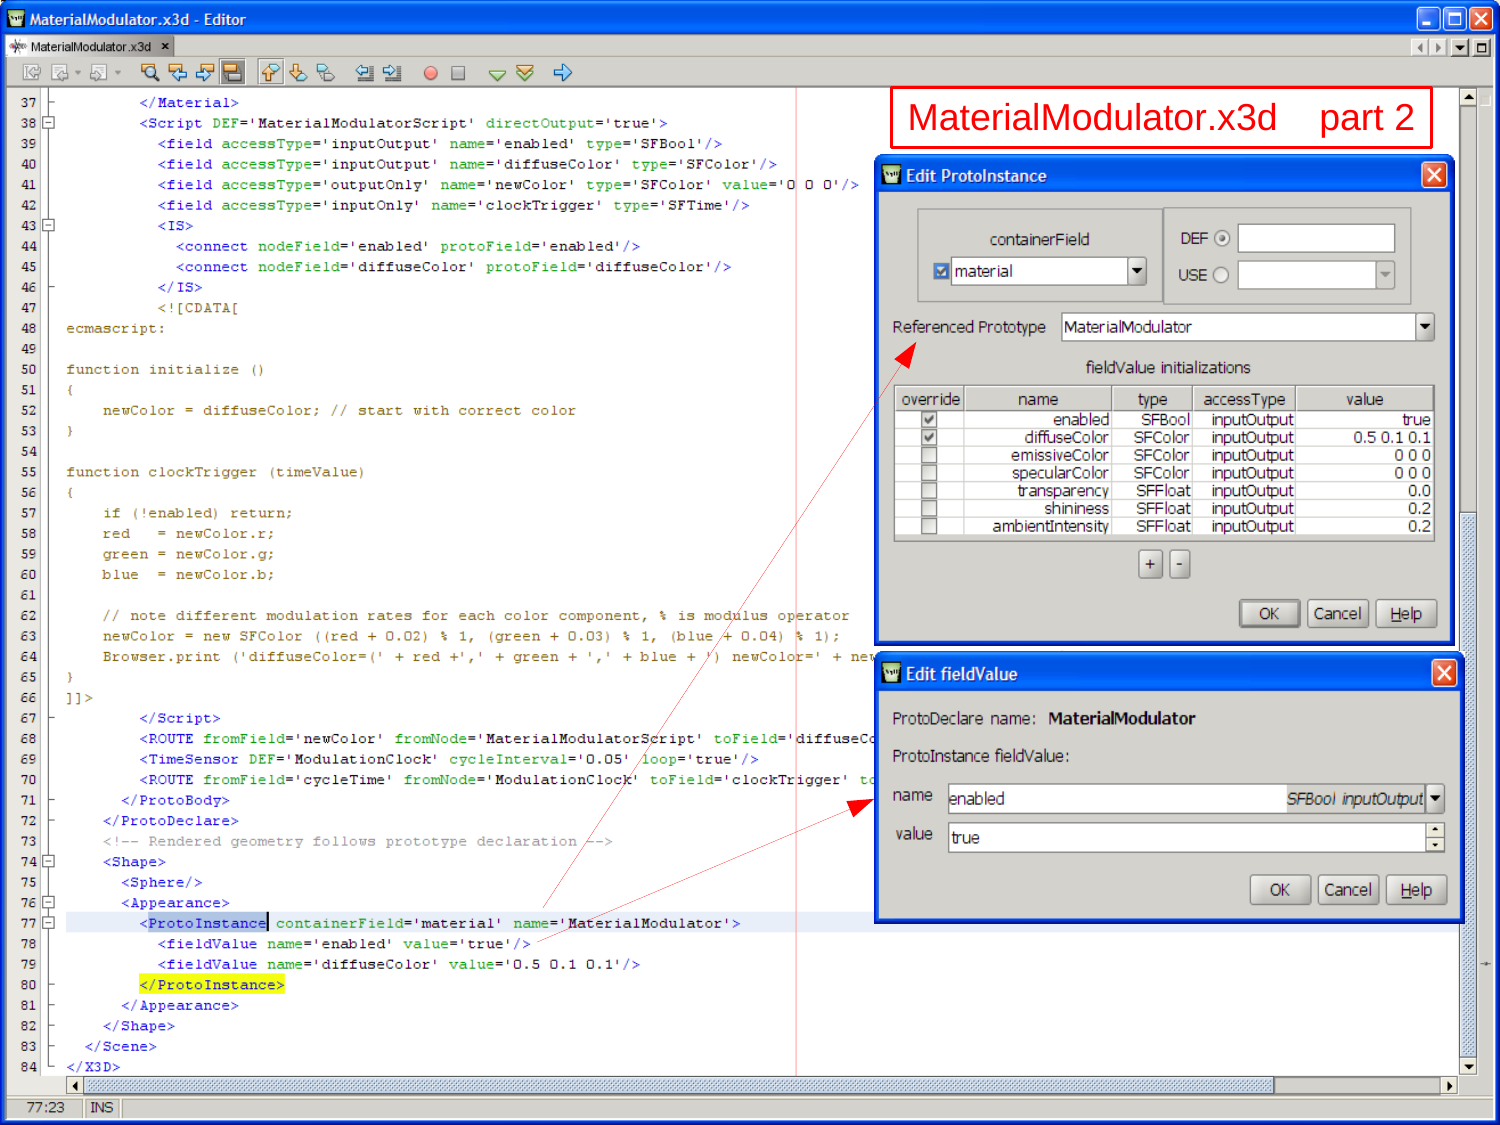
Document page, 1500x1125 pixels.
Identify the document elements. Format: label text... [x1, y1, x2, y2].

text_box MaterialModulator.x3d part 2 [891, 87, 1432, 148]
picture [0, 0, 1500, 1125]
